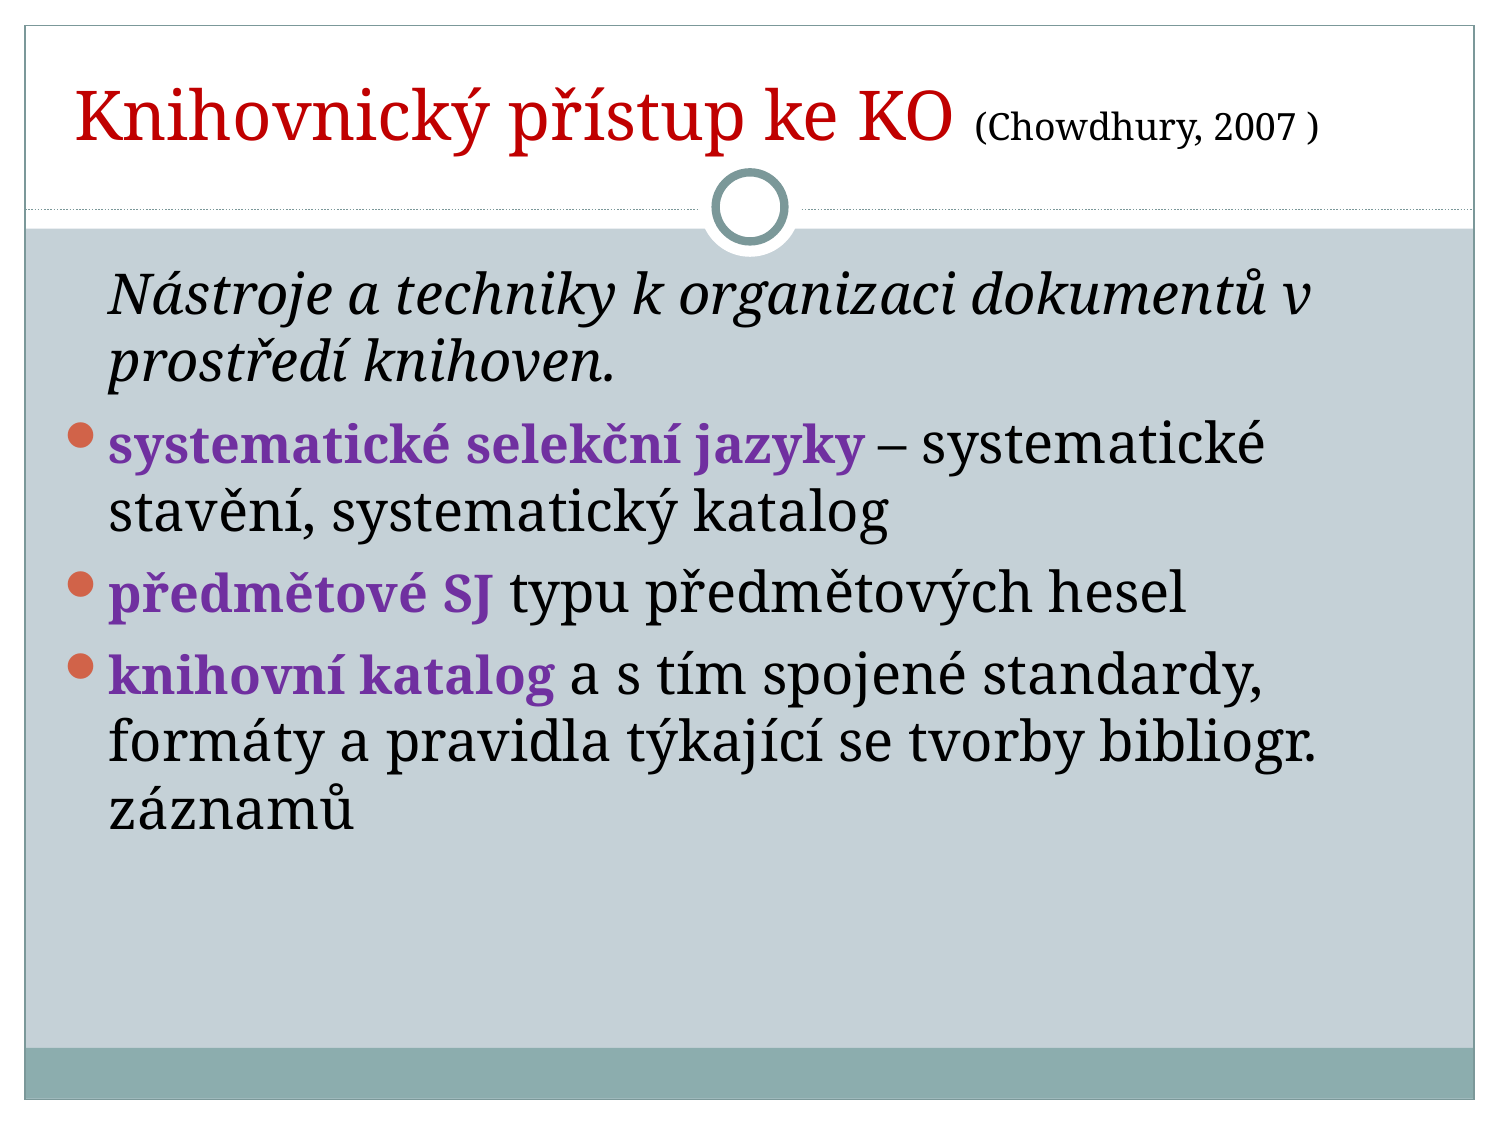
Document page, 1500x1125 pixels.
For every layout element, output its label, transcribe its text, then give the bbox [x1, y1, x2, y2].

title Knihovnický přístup ke KO (Chowdhury, 2007 ) [49, 37, 1450, 162]
list Nástroje a techniky k organizaci dokumentů v prostředí knihoven. systematické selekční jazyky – systematické stavění, systematický katalog předmětové SJ typu předmětových hesel knihovní katalog a s tím spojené standardy, formáty a pravidla týkající se tvorby bibliogr. záznamů [49, 250, 1445, 1001]
